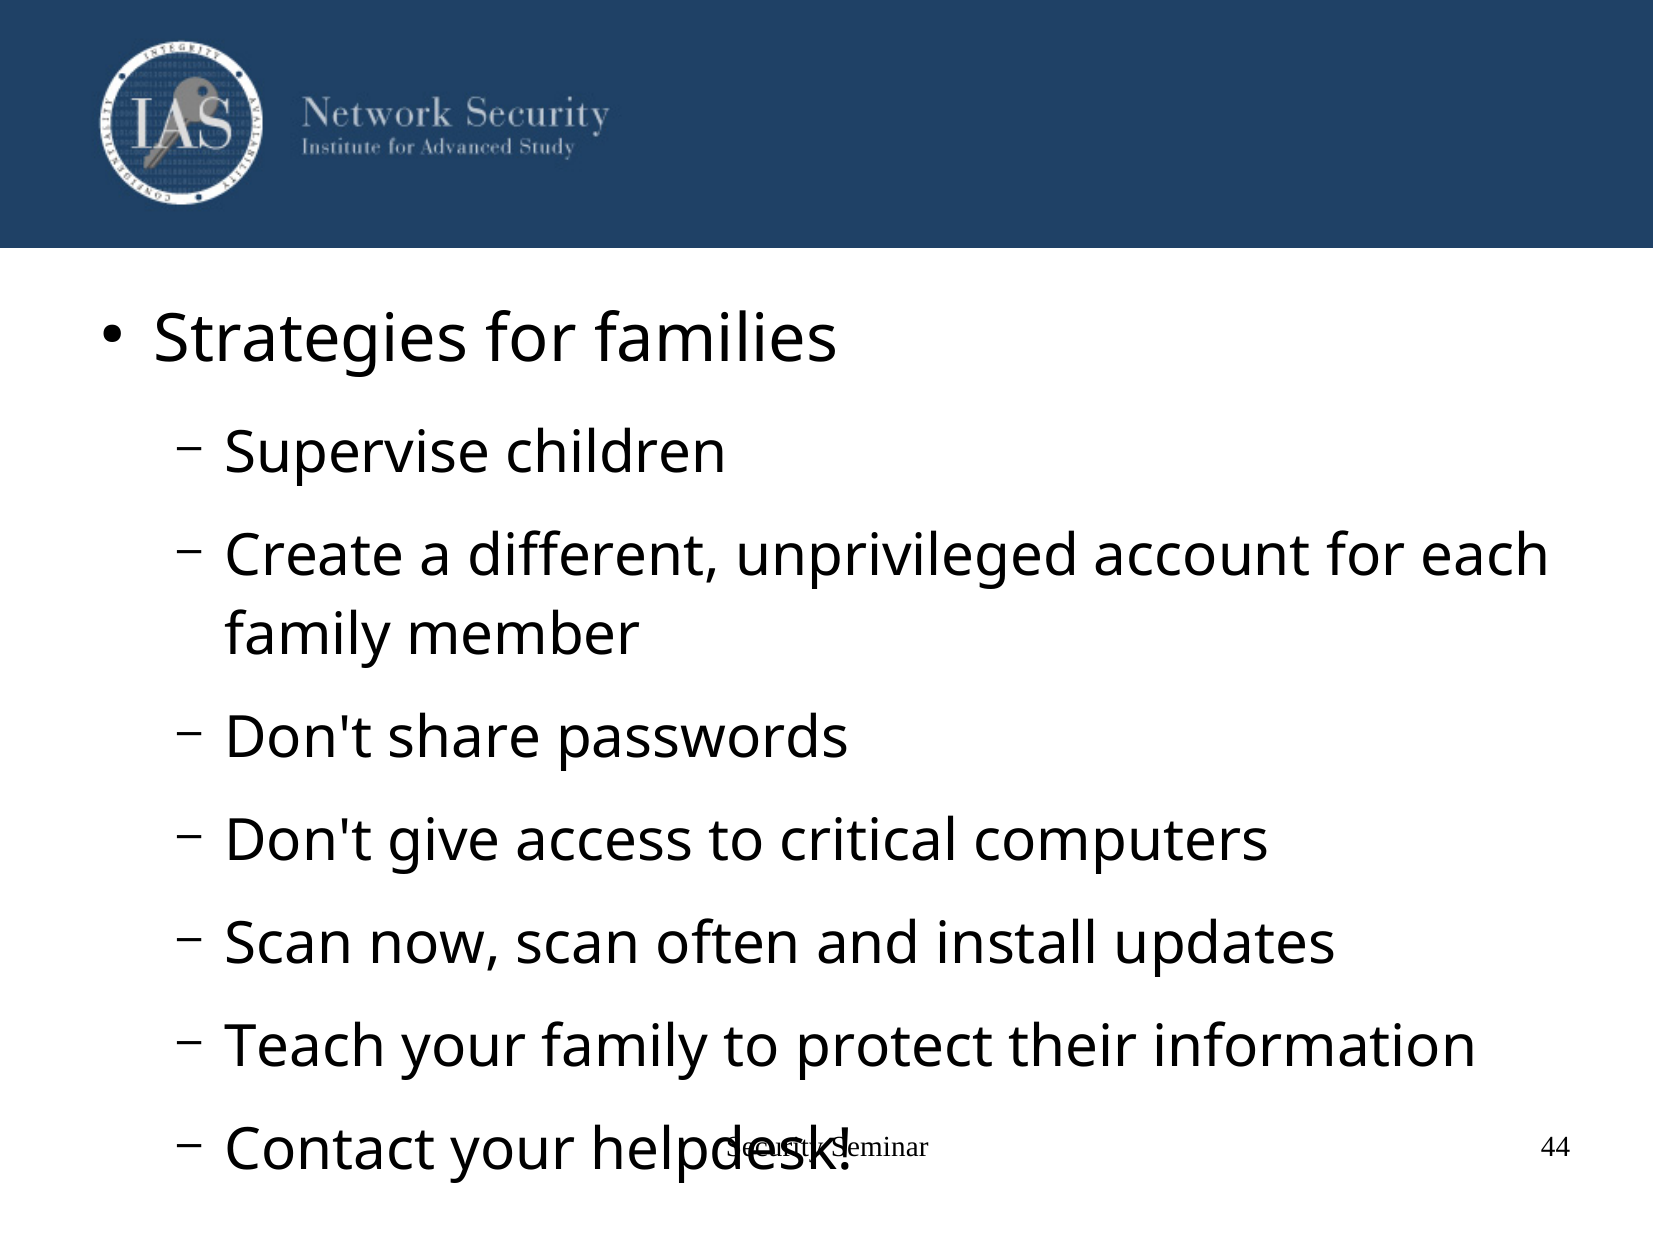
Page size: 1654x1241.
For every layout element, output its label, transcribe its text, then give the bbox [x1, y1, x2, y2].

list Strategies for families Supervise children Create a different, unprivileged account for each family member Don't share passwords Don't give access to critical computers Scan now, scan often and install updates Teach your family to protect their information Contact your helpdesk! [82, 290, 1571, 1109]
picture [0, 0, 1653, 248]
